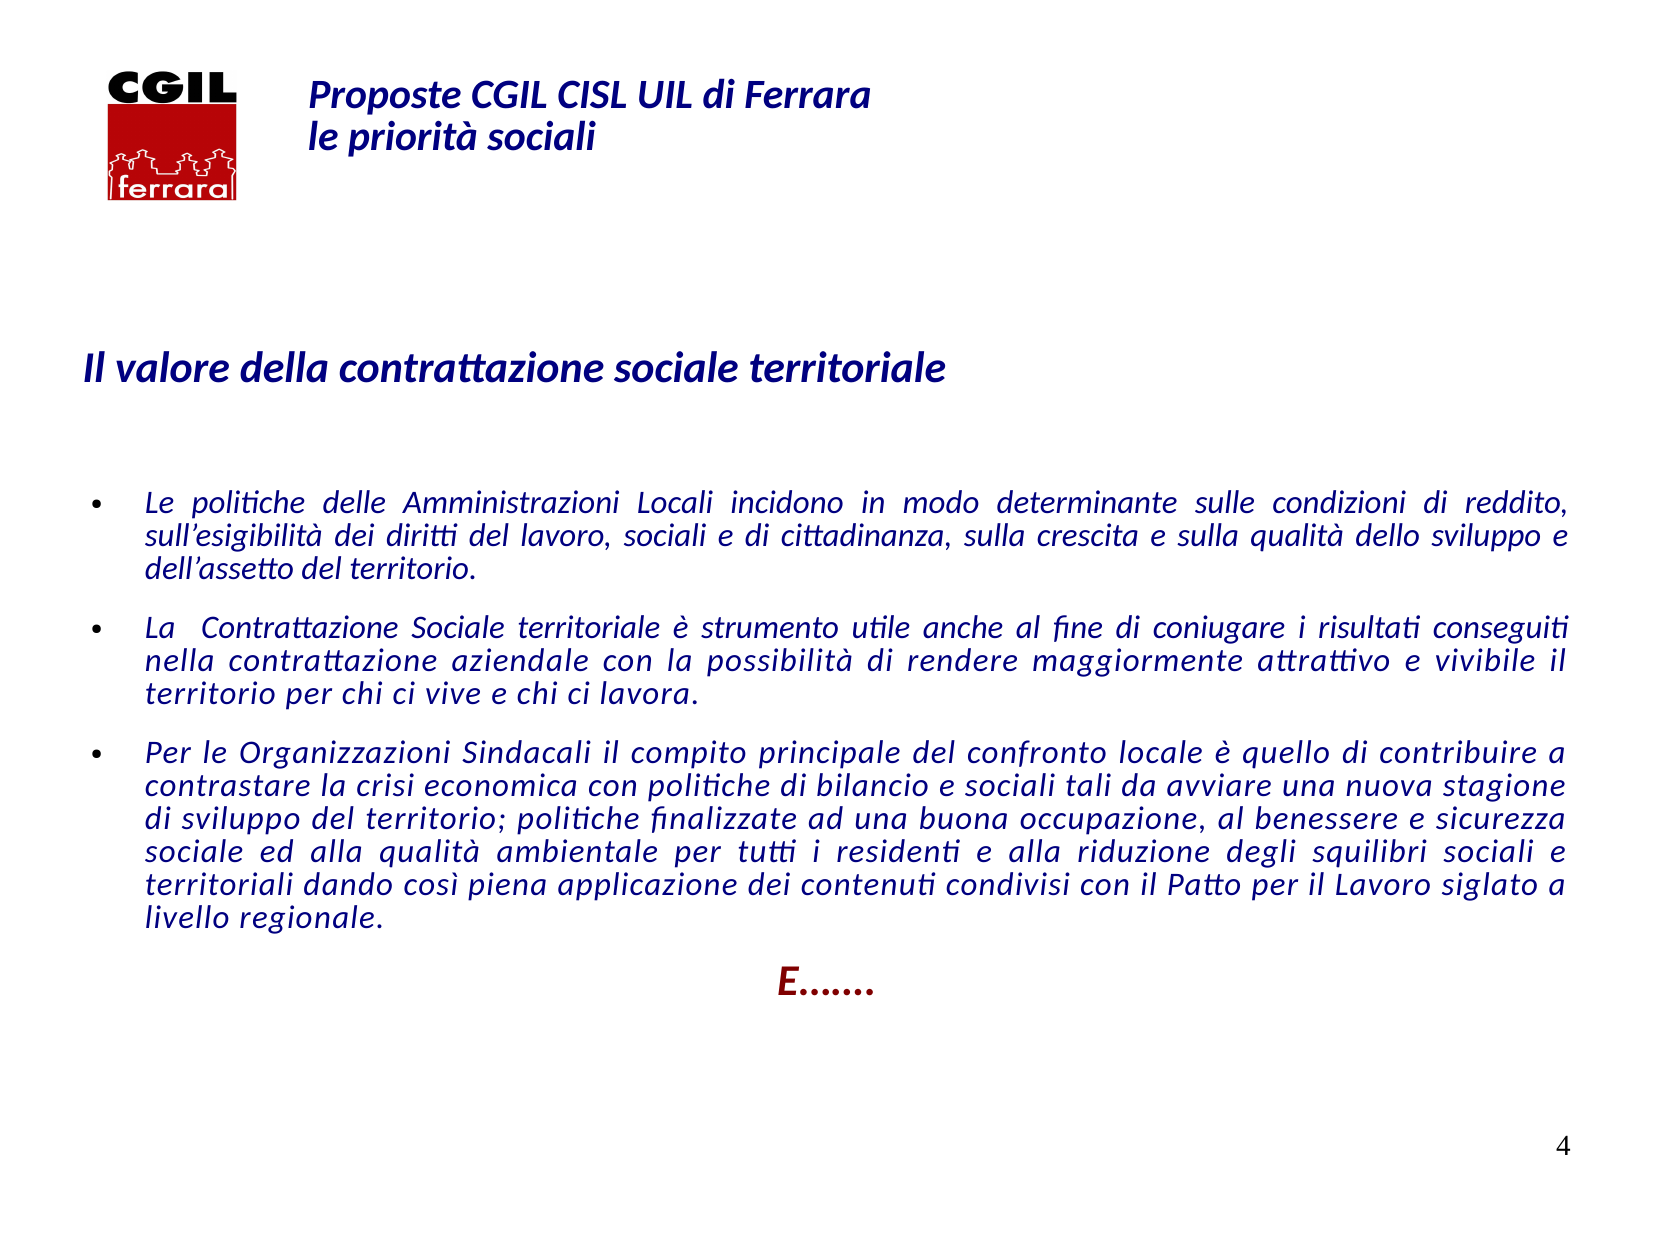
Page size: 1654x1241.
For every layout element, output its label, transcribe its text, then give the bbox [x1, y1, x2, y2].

list Il valore della contrattazione sociale territoriale Le politiche delle Amministrazioni Locali incidono in modo determinante sulle condizioni di reddito, sull’esigibilità dei diritti del lavoro, sociali e di cittadinanza, sulla crescita e sulla qualità dello sviluppo e dell’assetto del territorio. La Contrattazione Sociale territoriale è strumento utile anche al fine di coniugare i risultati conseguiti nella contrattazione aziendale con la possibilità di rendere maggiormente attrattivo e vivibile il territorio per chi ci vive e chi ci lavora. Per le Organizzazioni Sindacali il compito principale del confronto locale è quello di contribuire a contrastare la crisi economica con politiche di bilancio e sociali tali da avviare una nuova stagione di sviluppo del territorio; politiche finalizzate ad una buona occupazione, al benessere e sicurezza sociale ed alla qualità ambientale per tutti i residenti e alla riduzione degli squilibri sociali e territoriali dando così piena applicazione dei contenuti condivisi con il Patto per il Lavoro siglato a livello regionale. E……. [82, 290, 1571, 1010]
title Proposte CGIL CISL UIL di Ferrara le priorità sociali [70, 49, 1571, 189]
picture [106, 70, 237, 201]
